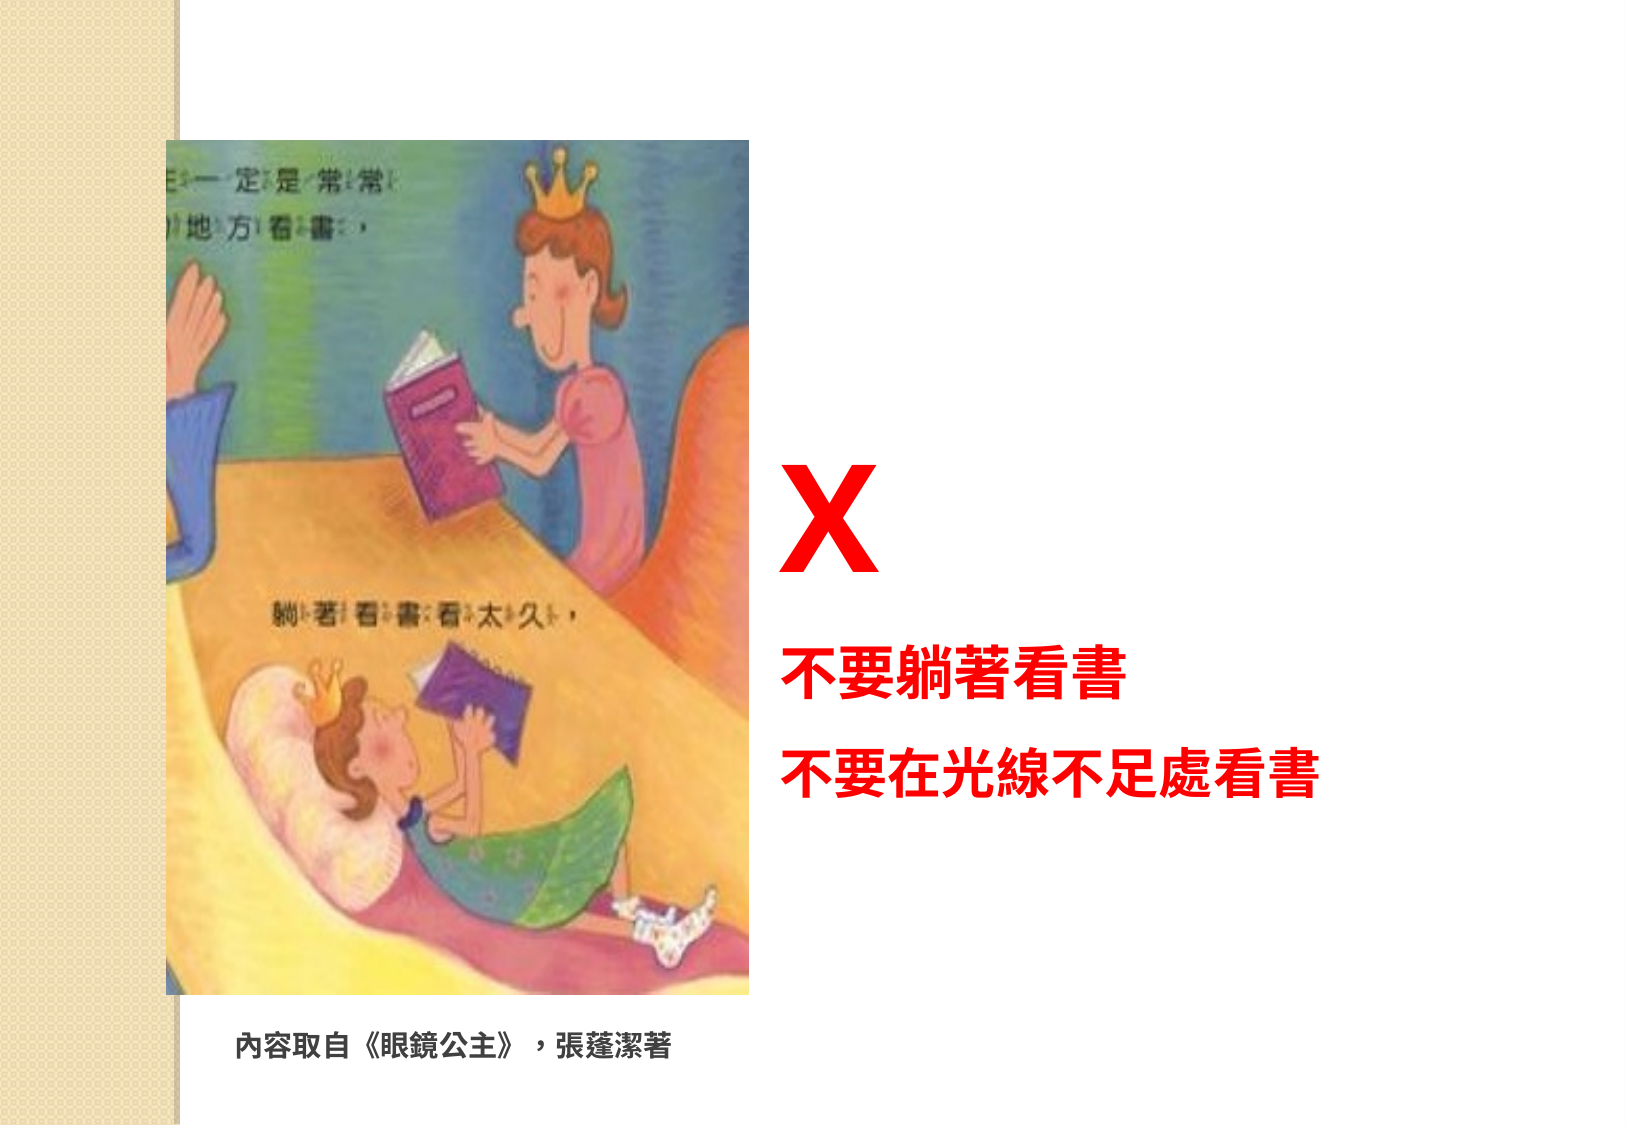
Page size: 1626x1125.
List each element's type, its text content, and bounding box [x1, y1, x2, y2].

text_box X 不要躺著看書 不要在光線不足處看書 [764, 294, 1625, 928]
text_box 內容取自《眼鏡公主》，張蓬潔著 [44, 1020, 863, 1070]
picture [166, 140, 749, 995]
